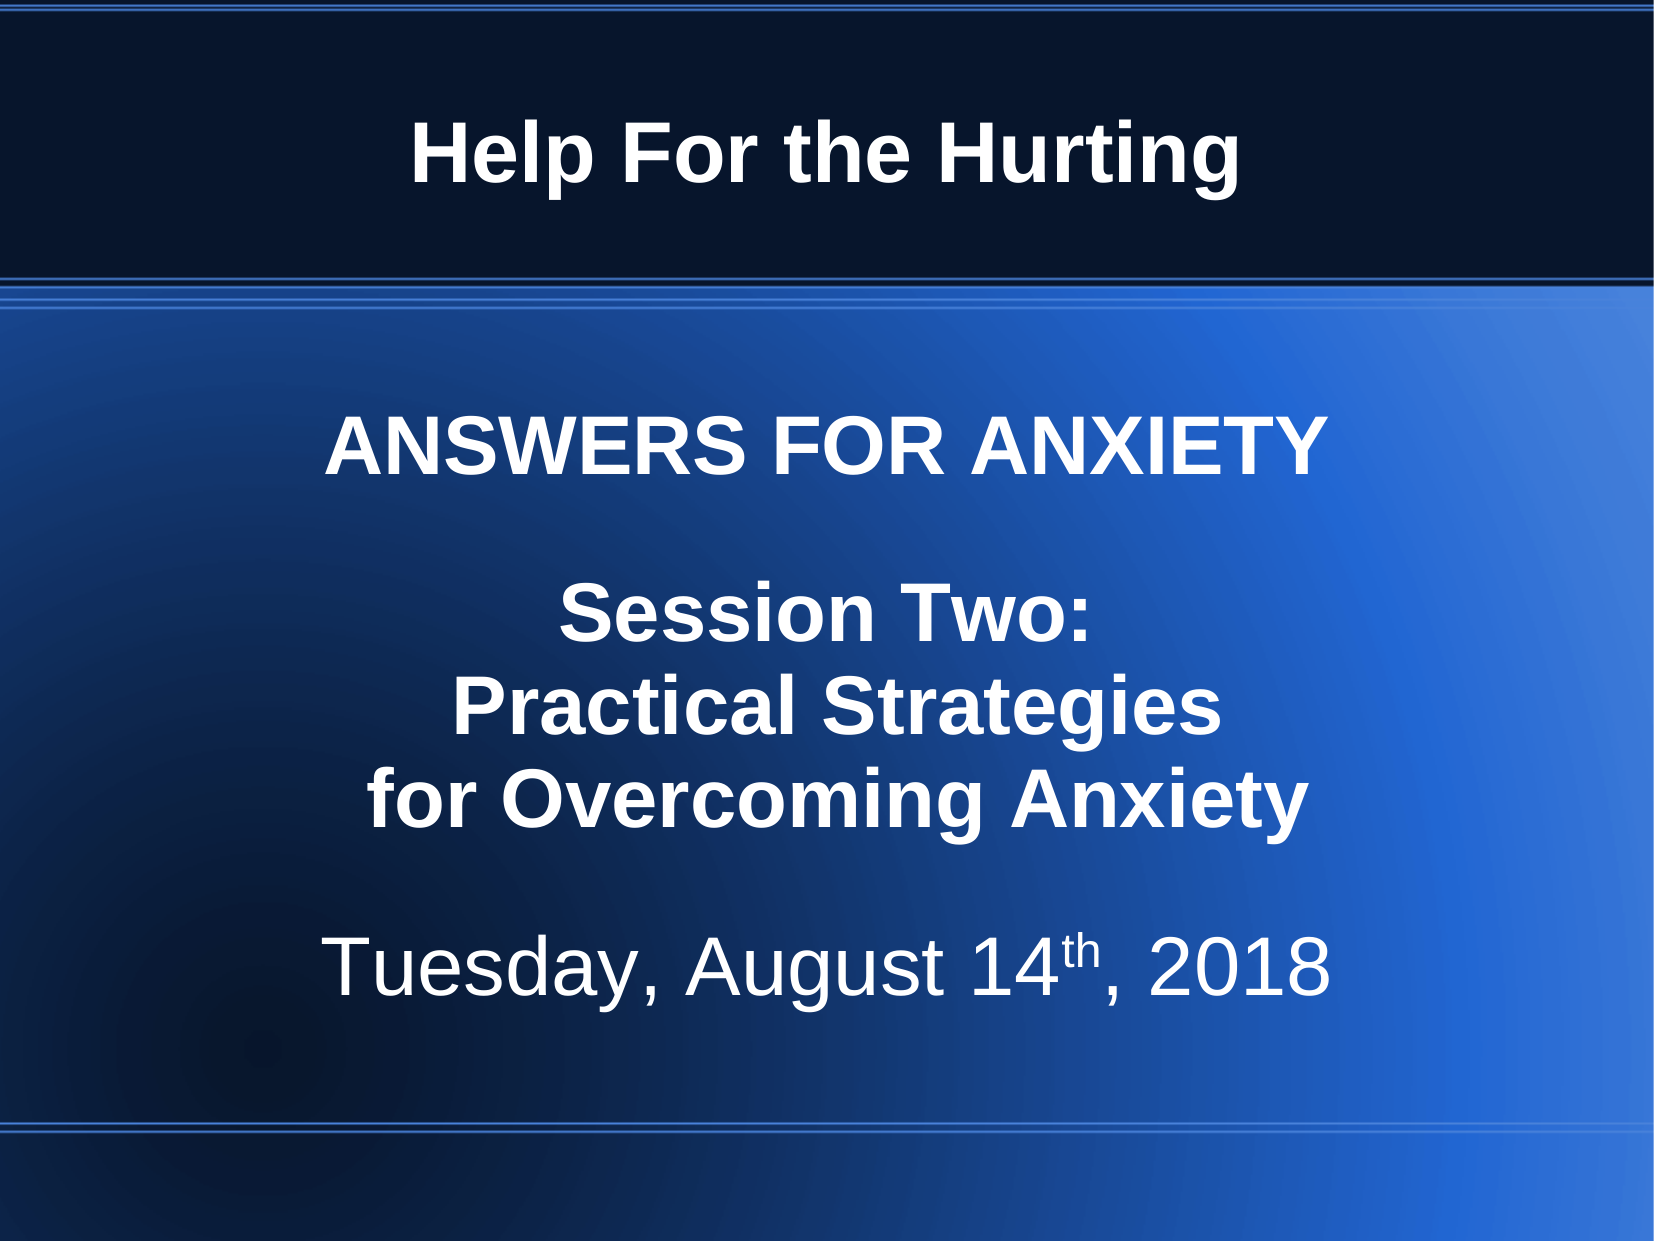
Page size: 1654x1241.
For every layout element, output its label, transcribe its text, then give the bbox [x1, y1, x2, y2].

title Help For the Hurting [82, 49, 1571, 257]
subtitle ANSWERS FOR ANXIETY Session Two: Practical Strategies for Overcoming Anxiety Tuesday, August 14th, 2018 [82, 355, 1571, 1058]
picture [0, 0, 1654, 1241]
